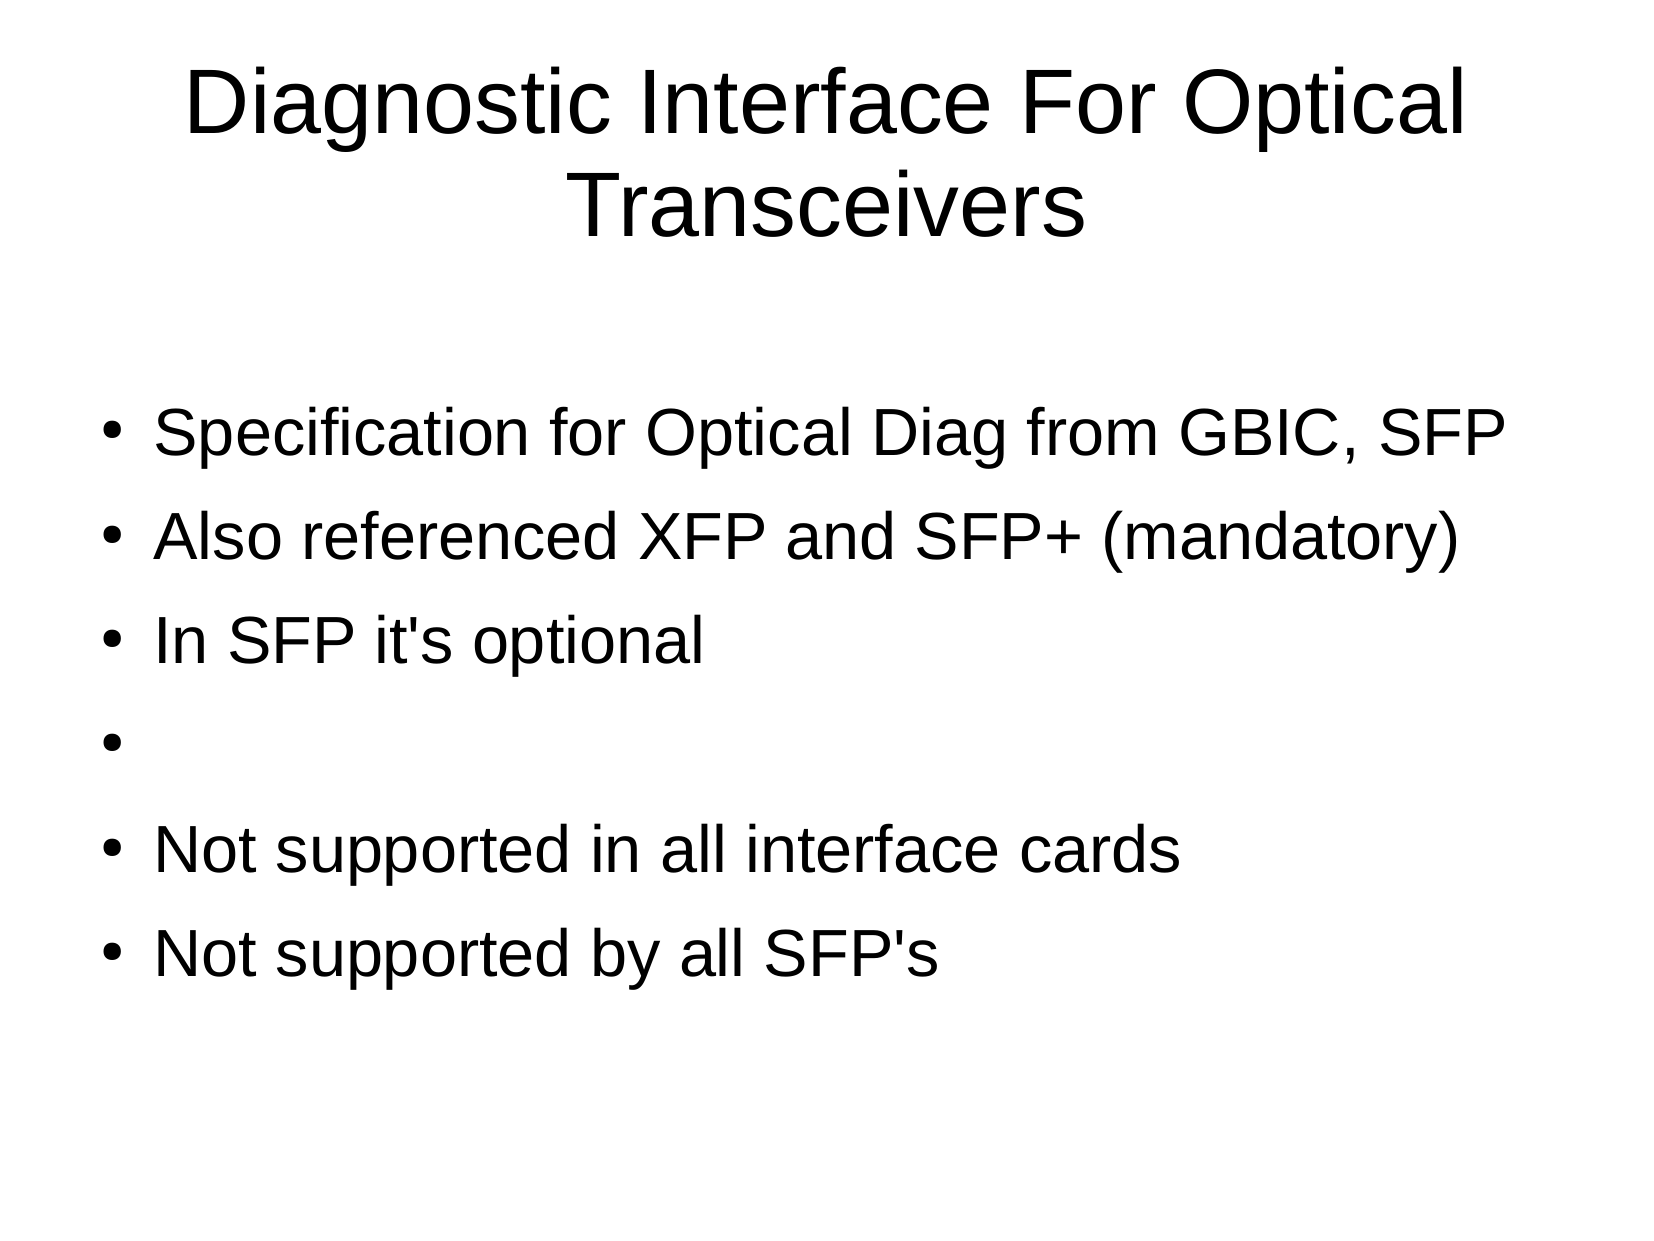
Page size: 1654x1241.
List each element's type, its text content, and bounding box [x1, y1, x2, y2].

list Specification for Optical Diag from GBIC, SFP Also referenced XFP and SFP+ (mandatory) In SFP it's optional Not supported in all interface cards Not supported by all SFP's [82, 290, 1571, 1109]
title Diagnostic Interface For Optical Transceivers [82, 39, 1571, 267]
